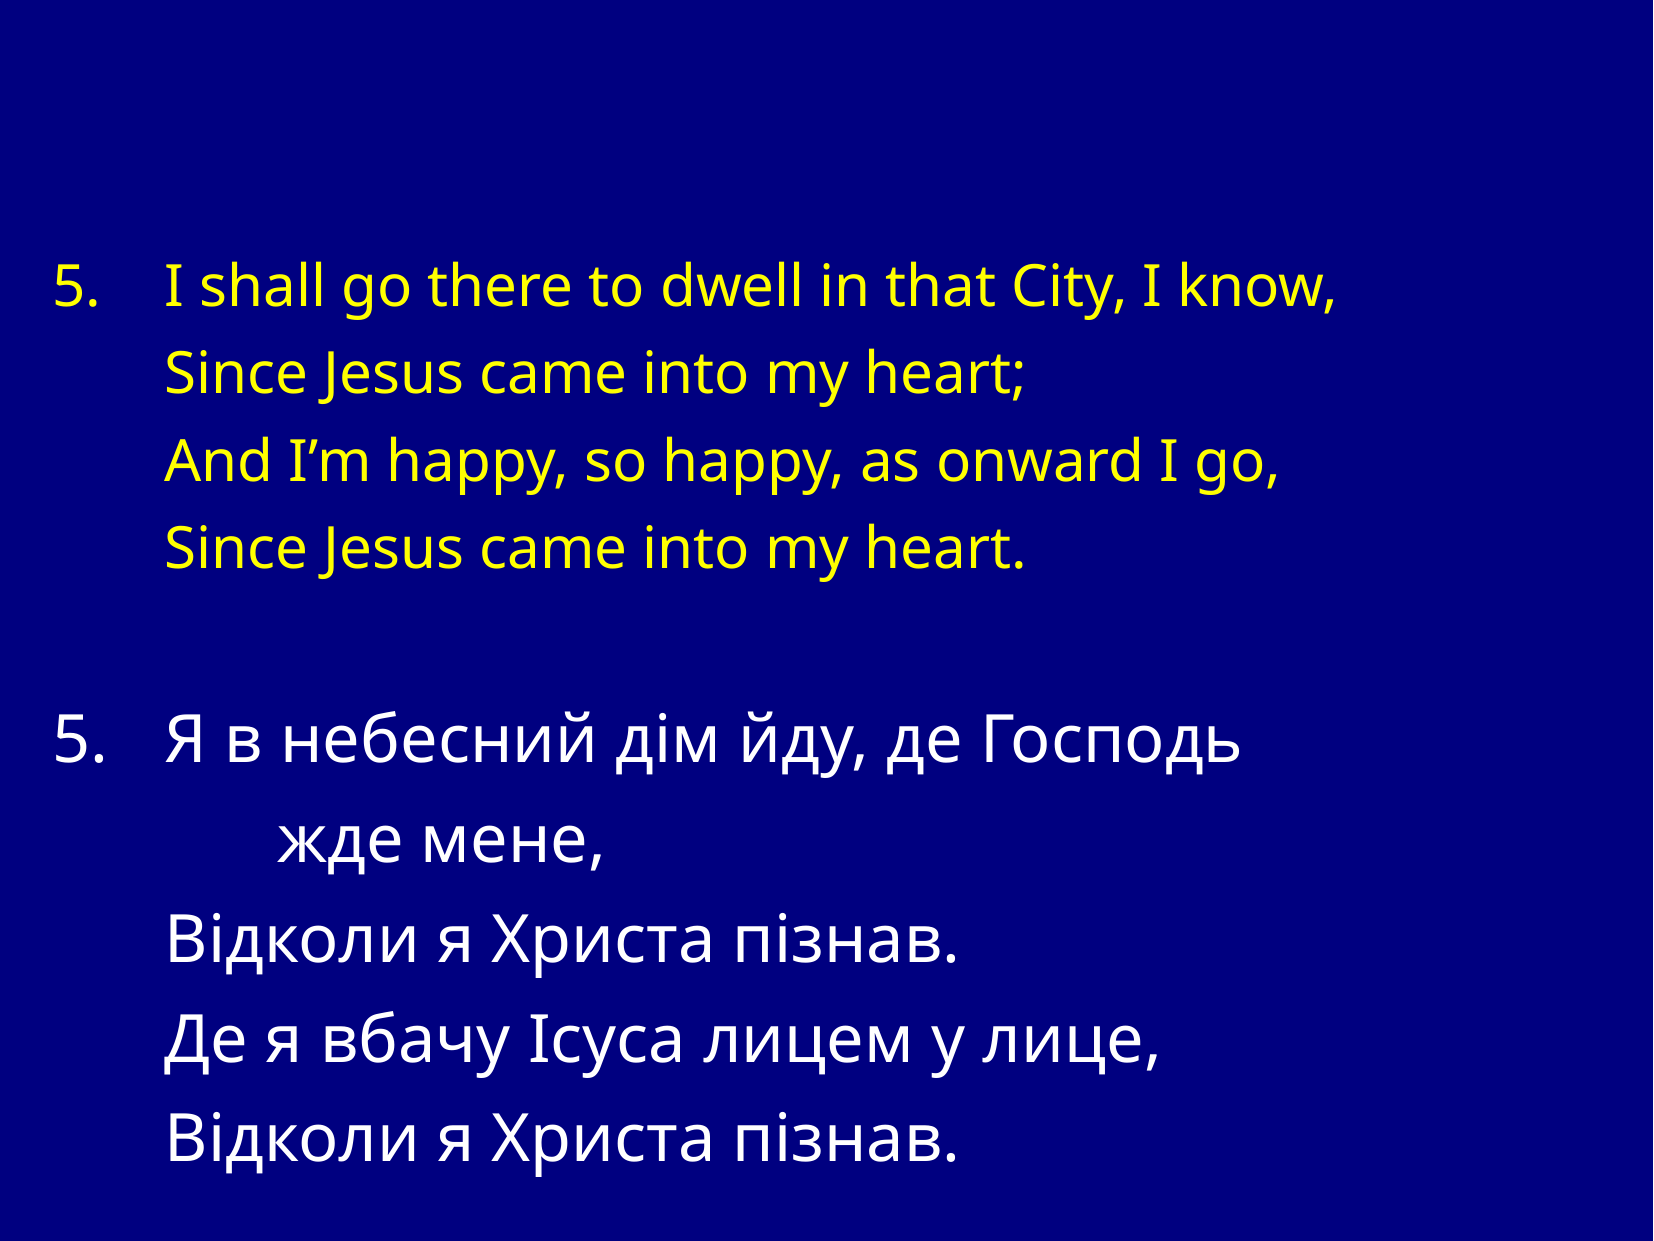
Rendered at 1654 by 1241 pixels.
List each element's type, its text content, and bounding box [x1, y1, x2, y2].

text_box 5. Я в небесний дім йду, де Господь жде мене, Відколи я Христа пізнав. Де я вбачу Ісуса лицем у лице, Відколи я Христа пізнав. [37, 675, 1576, 1163]
text_box 5. I shall go there to dwell in that City, I know, Since Jesus came into my heart; And I’m happy, so happy, as onward I go, Since Jesus came into my heart. [37, 150, 1576, 638]
